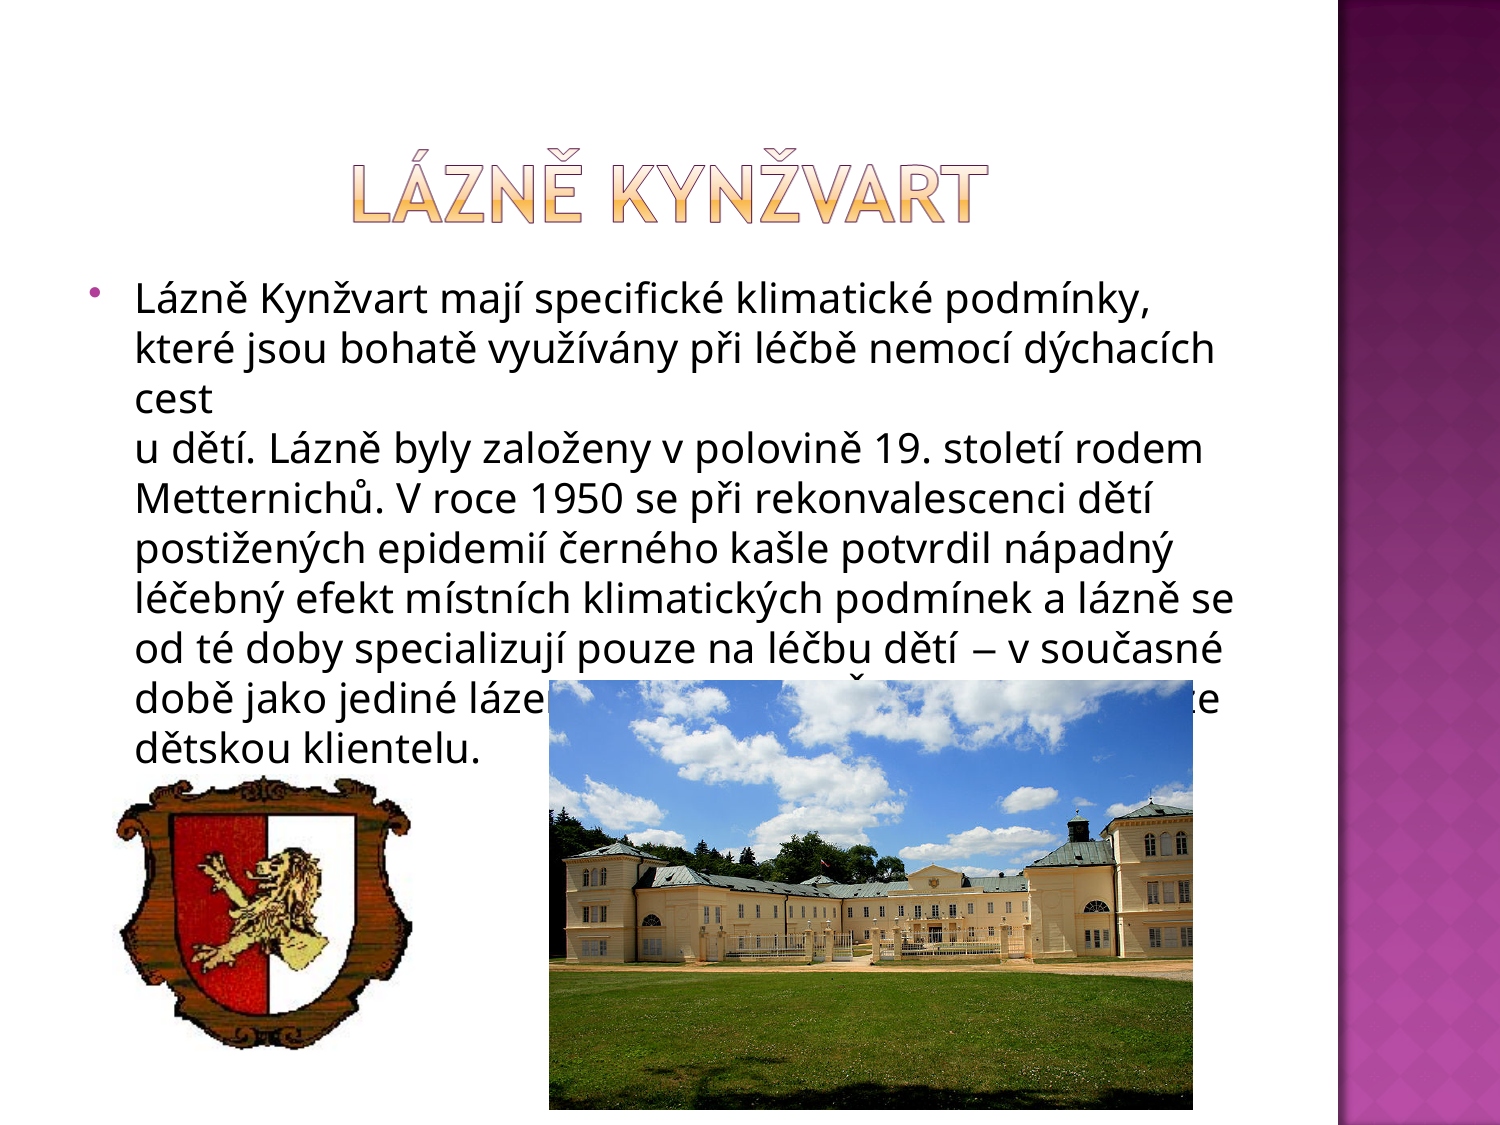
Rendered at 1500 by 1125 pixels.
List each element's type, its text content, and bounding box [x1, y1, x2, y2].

picture [1337, 0, 1500, 1125]
picture [112, 774, 425, 1058]
picture [549, 680, 1193, 1110]
list Lázně Kynžvart mají specifické klimatické podmínky, které jsou bohatě využívány při léčbě nemocí dýchacích cest u dětí. Lázně byly založeny v polovině 19. století rodem Metternichů. V roce 1950 se při rekonvalescenci dětí postižených epidemií černého kašle potvrdil nápadný léčebný efekt místních klimatických podmínek a lázně se od té doby specializují pouze na léčbu dětí − v současné době jako jediné lázeňské zařízení v ČR, které má pouze dětskou klientelu. [75, 263, 1263, 1060]
text_box [73, 52, 1265, 241]
